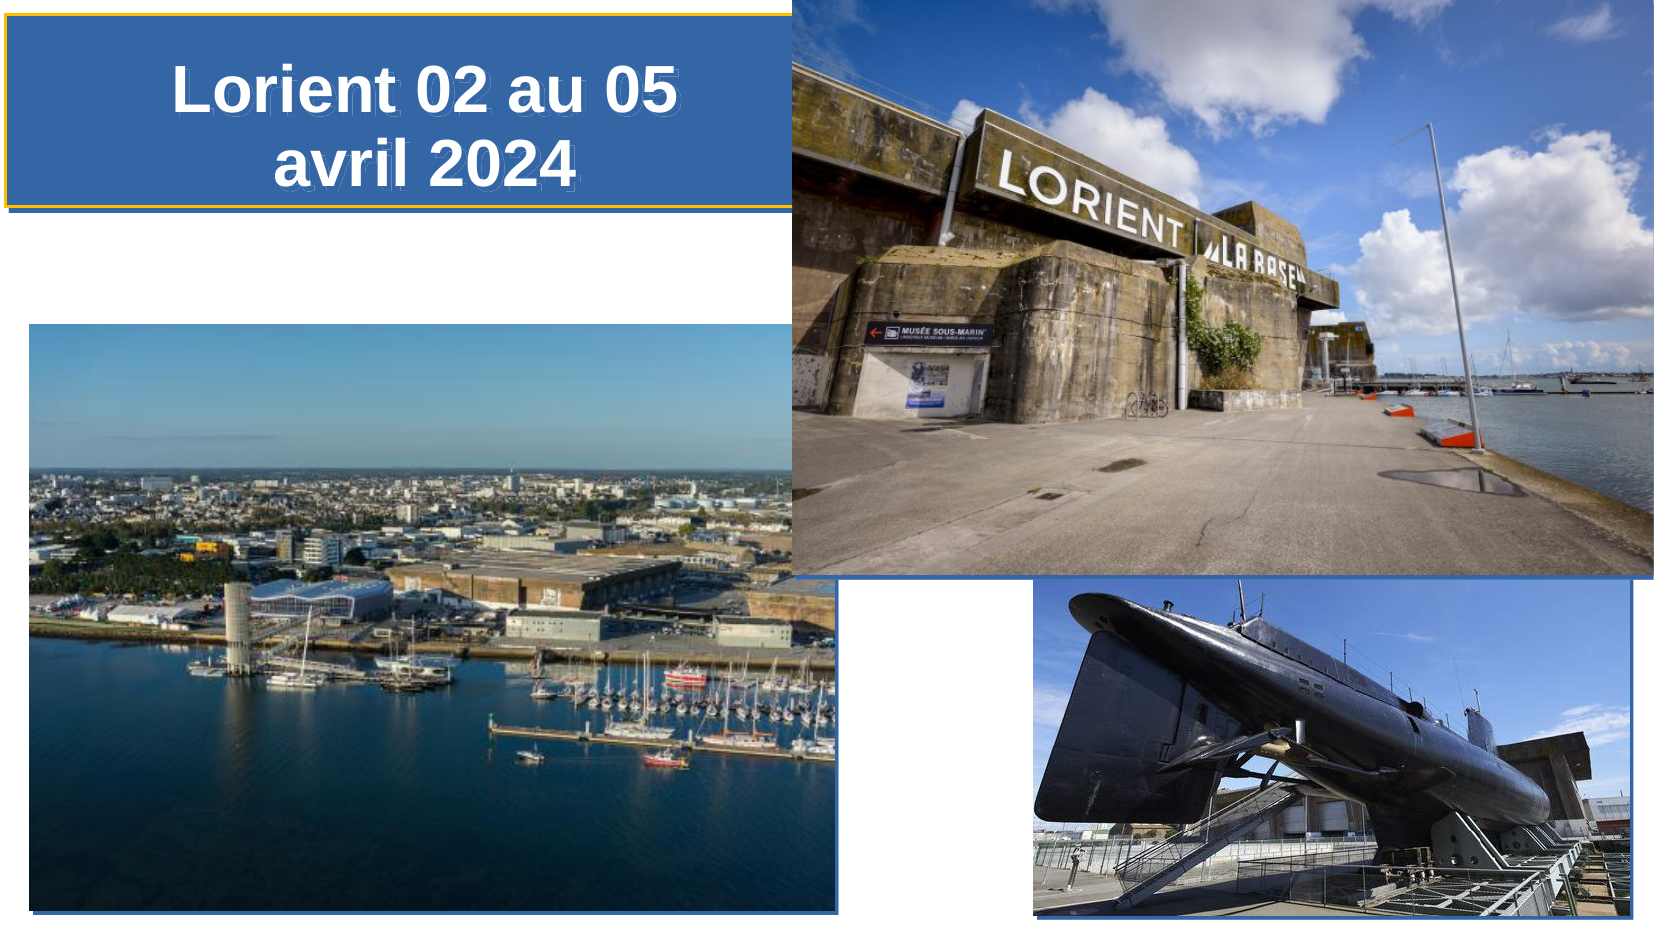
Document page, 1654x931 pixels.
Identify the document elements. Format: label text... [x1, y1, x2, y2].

picture [29, 0, 1654, 911]
text_box Lorient 02 au 05 avril 2024 [82, 44, 768, 284]
picture [1033, 580, 1630, 916]
